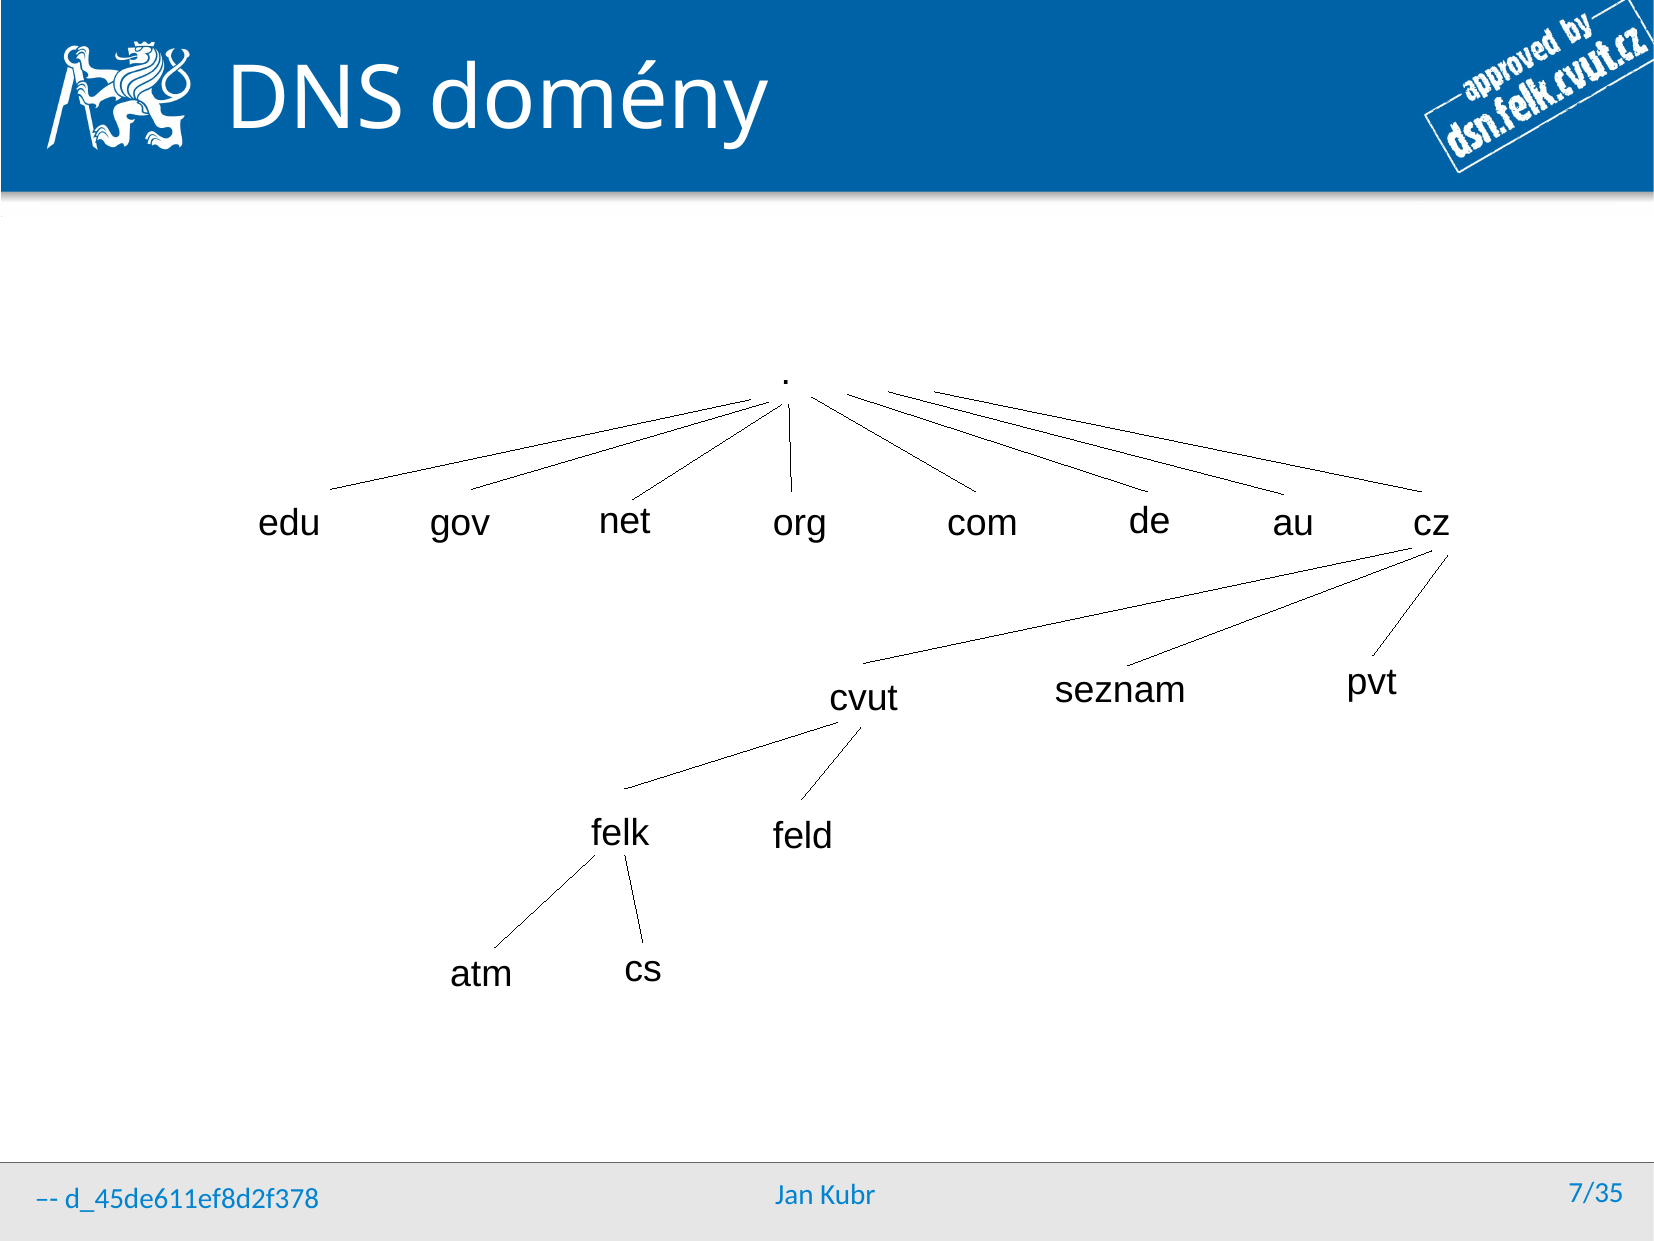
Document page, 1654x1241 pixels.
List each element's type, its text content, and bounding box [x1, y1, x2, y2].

text_box gov [414, 494, 505, 552]
text_box feld [758, 806, 849, 864]
text_box org [758, 494, 842, 552]
picture [1, 0, 1654, 217]
text_box felk [576, 804, 665, 862]
text_box . [765, 343, 807, 401]
text_box edu [243, 494, 336, 552]
text_box de [1114, 491, 1186, 549]
text_box pvt [1331, 653, 1412, 711]
text_box seznam [1039, 660, 1201, 718]
title DNS domény [225, 0, 1426, 188]
text_box au [1257, 494, 1329, 552]
text_box atm [435, 945, 528, 1002]
text_box cvut [814, 668, 913, 726]
text_box net [583, 491, 666, 549]
text_box cs [609, 940, 677, 997]
text_box com [932, 494, 1033, 552]
text_box cz [1398, 494, 1466, 552]
